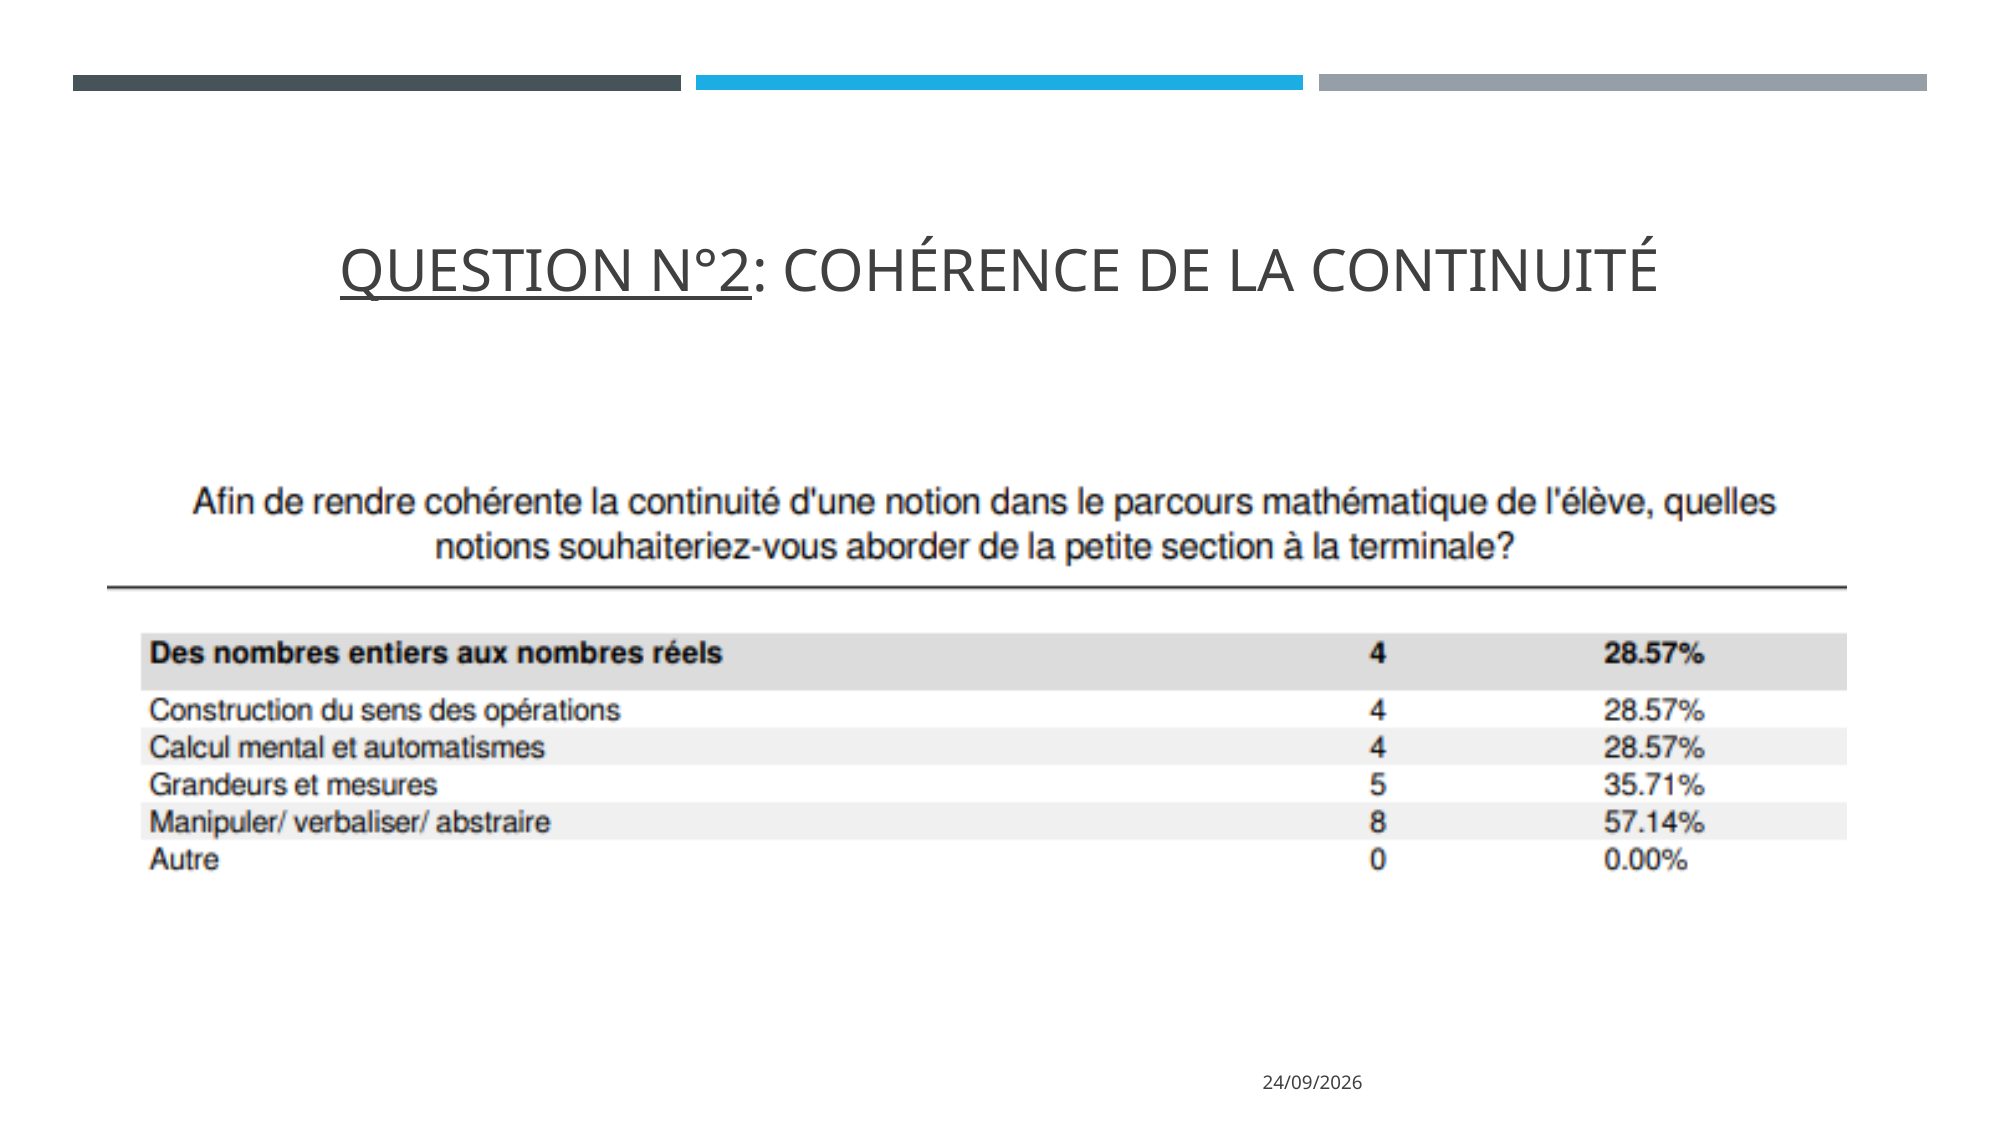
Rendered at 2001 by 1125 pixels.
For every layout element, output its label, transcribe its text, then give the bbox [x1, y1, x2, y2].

text_box 21/10/2021 [1247, 1053, 1715, 1114]
picture [107, 440, 1847, 916]
title Question n°2: cohérence de la continuité [95, 115, 1905, 311]
